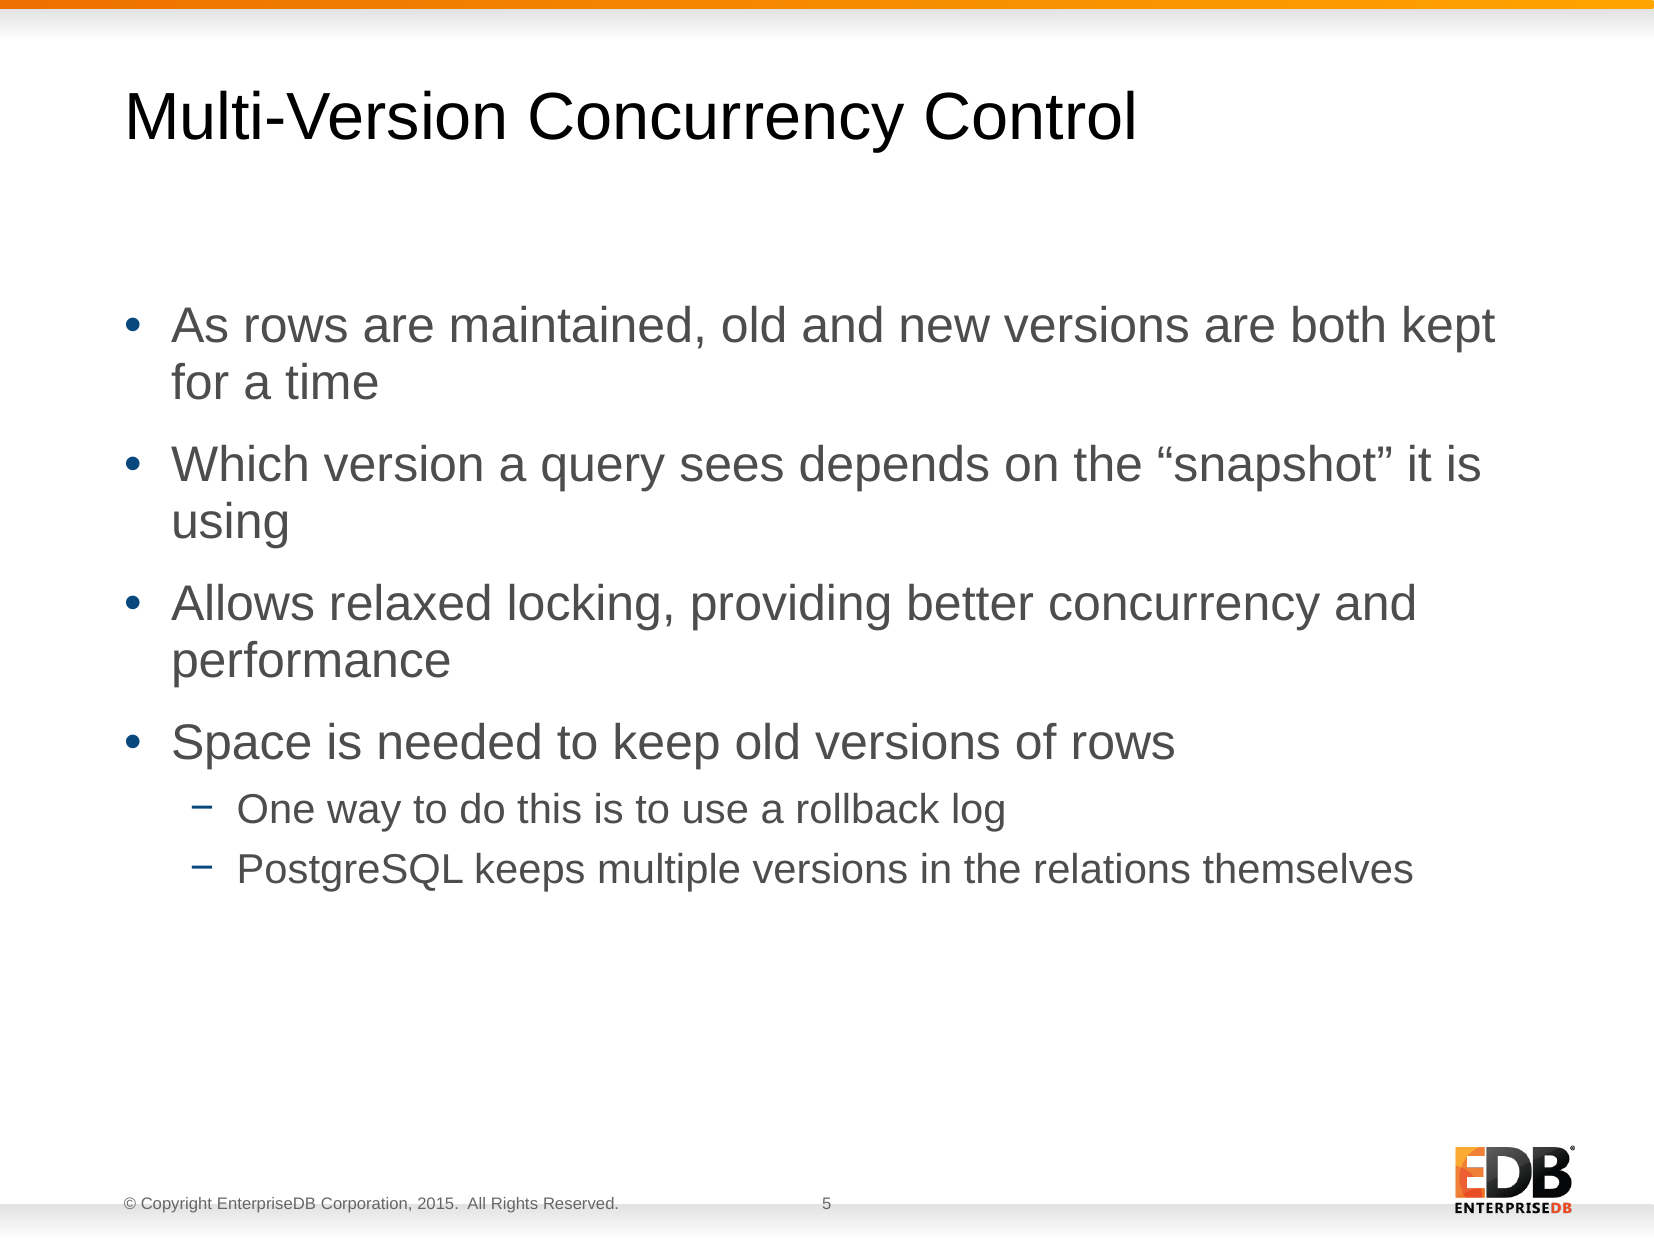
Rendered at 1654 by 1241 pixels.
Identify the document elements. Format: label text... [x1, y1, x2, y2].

list As rows are maintained, old and new versions are both kept for a time Which version a query sees depends on the “snapshot” it is using Allows relaxed locking, providing better concurrency and performance Space is needed to keep old versions of rows One way to do this is to use a rollback log PostgreSQL keeps multiple versions in the relations themselves [109, 289, 1546, 1085]
title Multi-Version Concurrency Control [109, 29, 1546, 208]
picture [1453, 1142, 1576, 1214]
